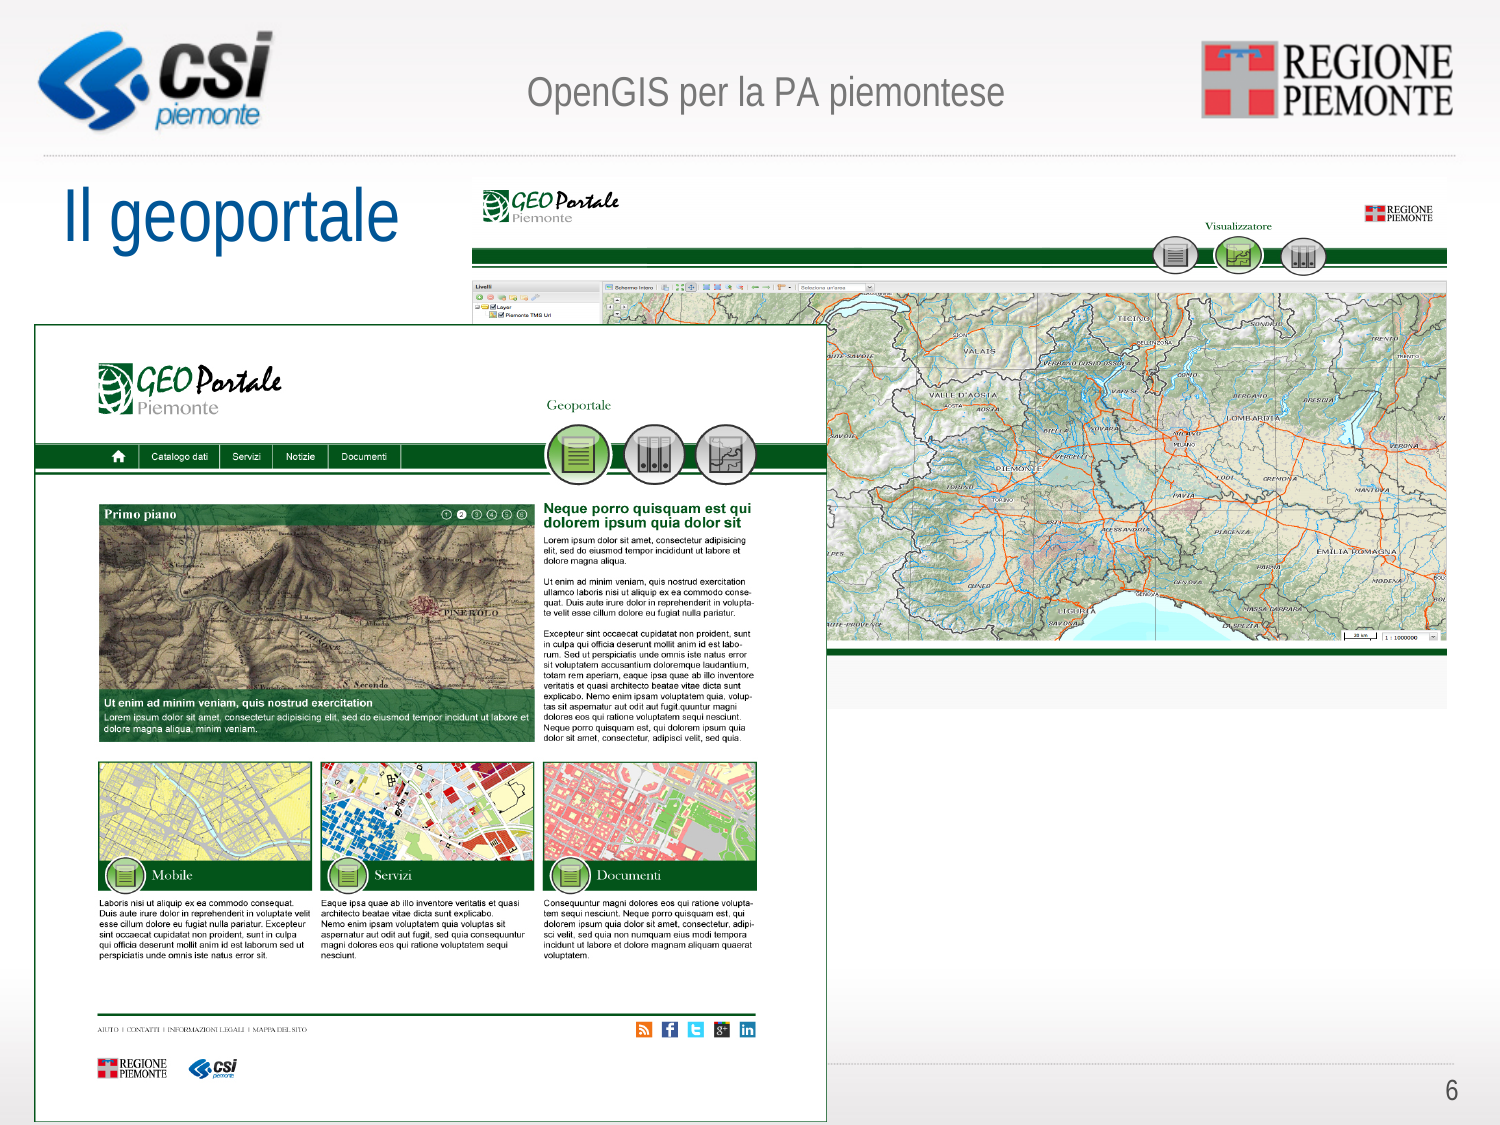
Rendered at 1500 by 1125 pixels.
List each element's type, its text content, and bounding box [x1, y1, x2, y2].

picture [0, 0, 1500, 1125]
title Il geoportale [47, 158, 1447, 370]
